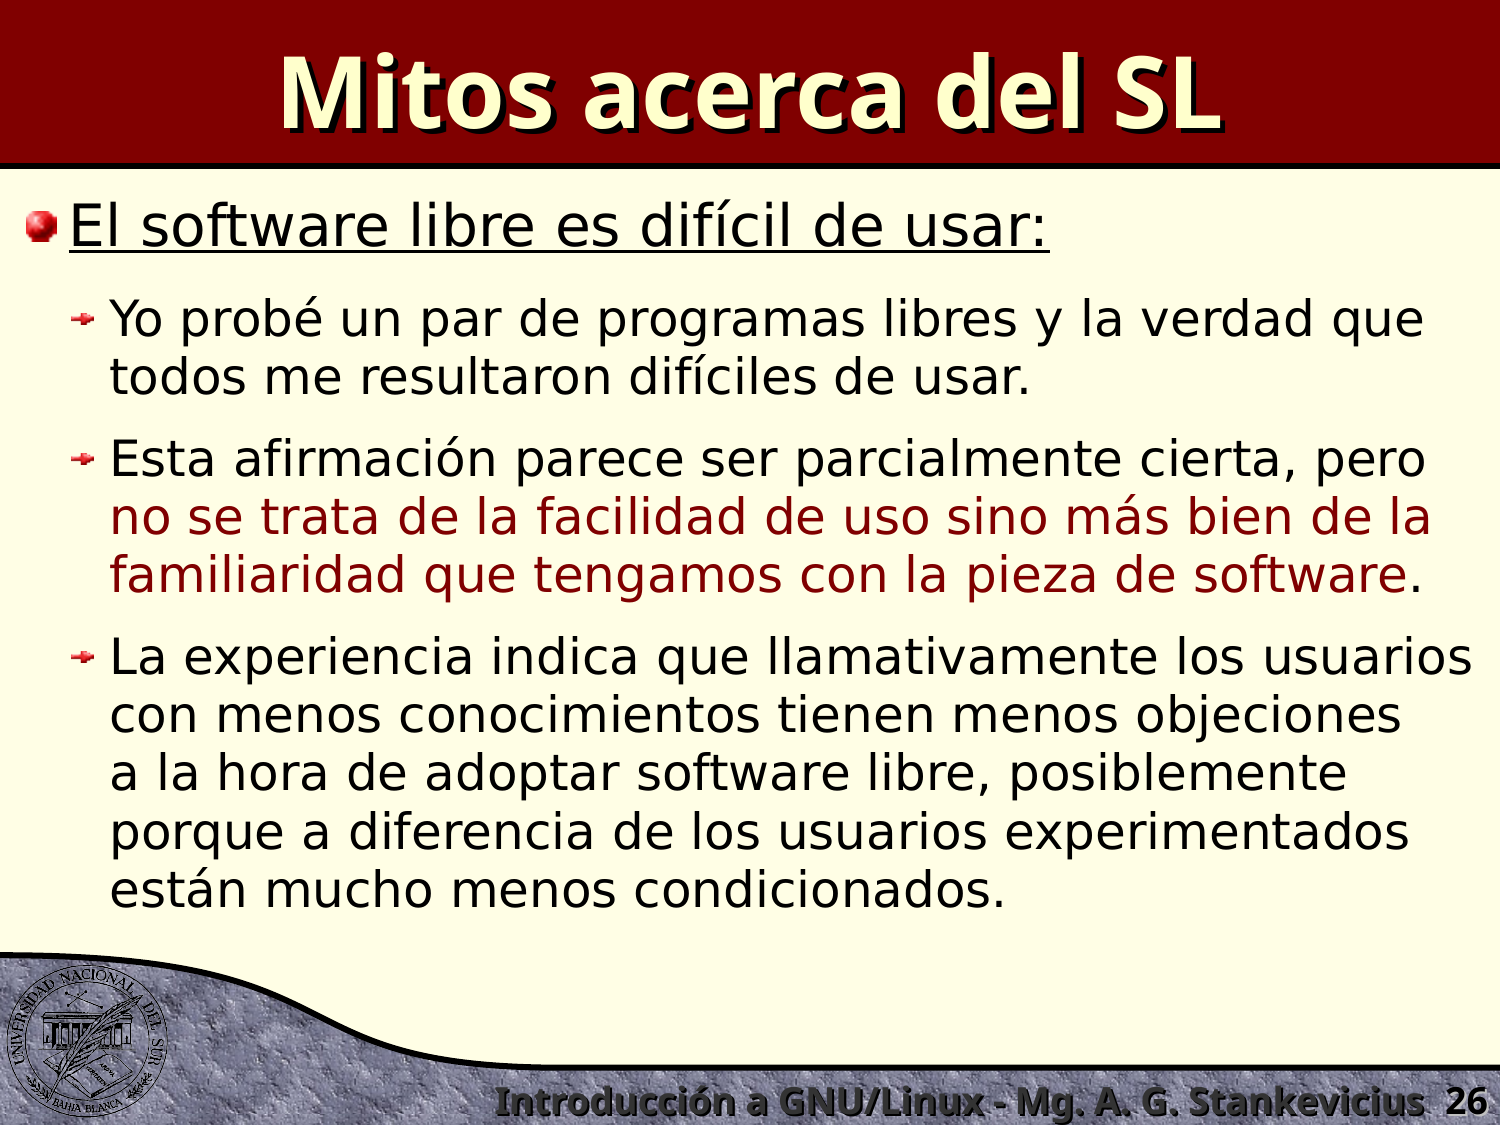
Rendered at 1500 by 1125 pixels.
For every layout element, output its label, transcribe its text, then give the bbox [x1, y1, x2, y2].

list El software libre es difícil de usar: Yo probé un par de programas libres y la verdad que todos me resultaron difíciles de usar. Esta afirmación parece ser parcialmente cierta, pero no se trata de la facilidad de uso sino más bien de la familiaridad que tengamos con la pieza de software. La experiencia indica que llamativamente los usuarios con menos conocimientos tienen menos objeciones a la hora de adoptar software libre, posiblemente porque a diferencia de los usuarios experimentados están mucho menos condicionados. [11, 192, 1486, 935]
picture [1059, 1100, 1065, 1110]
picture [0, 956, 1500, 1125]
title Mitos acerca del SL [15, 12, 1485, 153]
